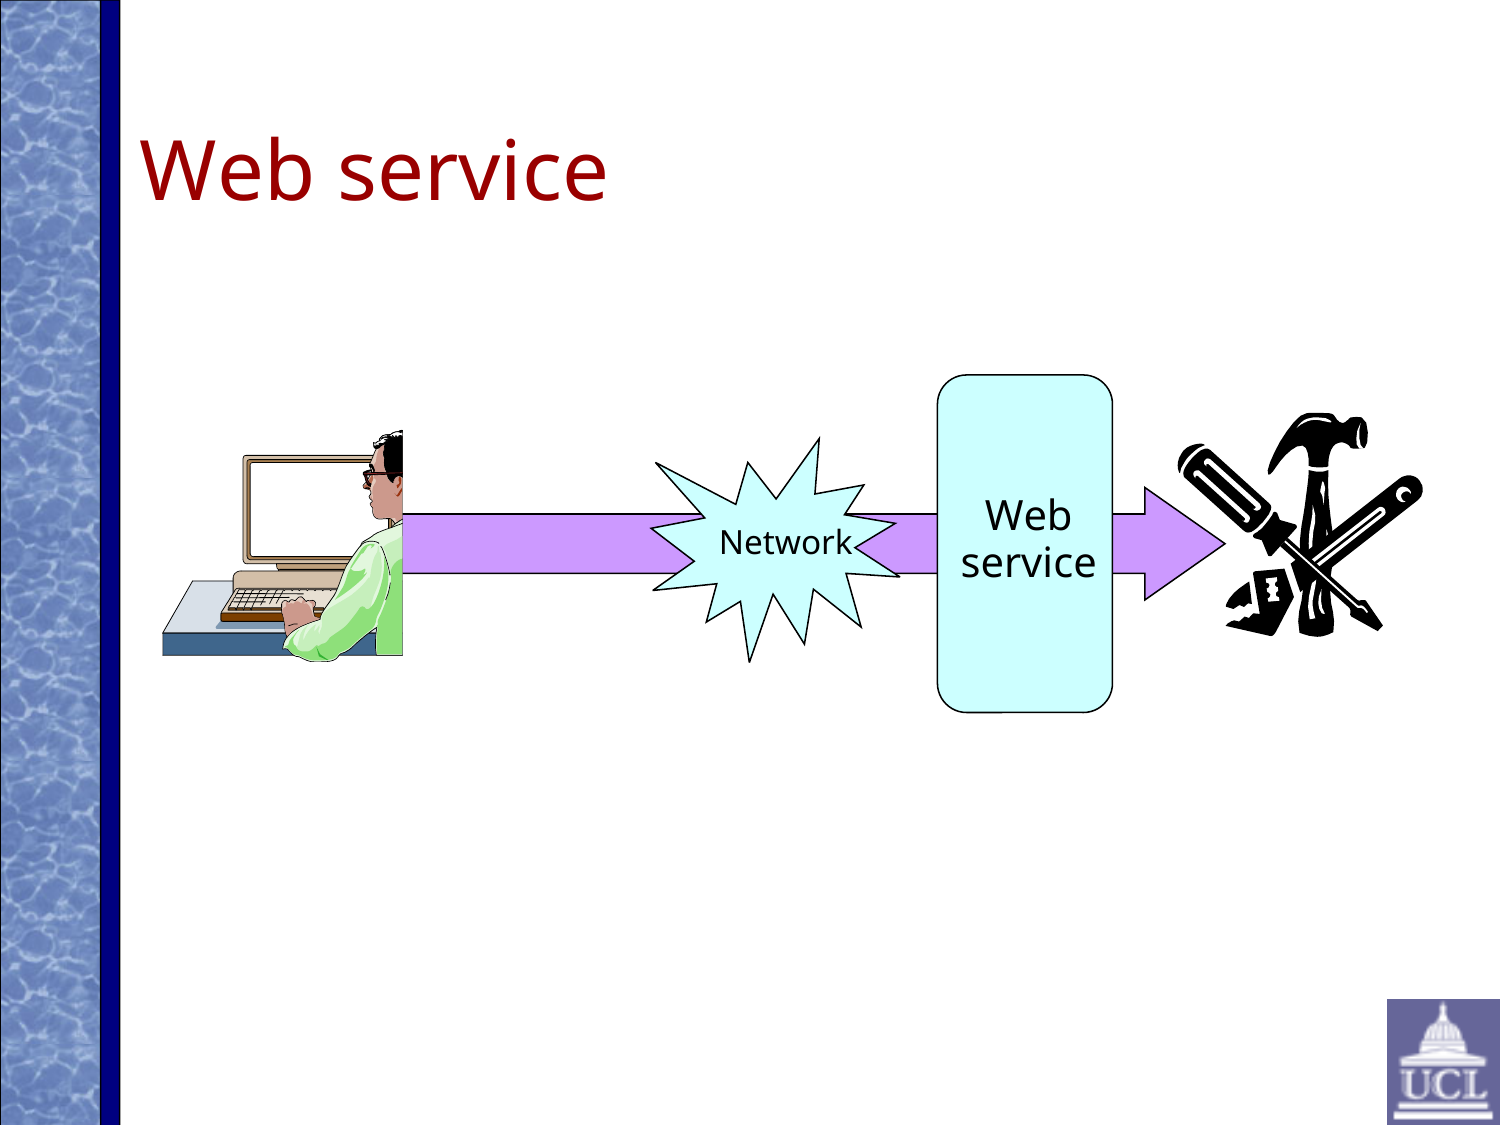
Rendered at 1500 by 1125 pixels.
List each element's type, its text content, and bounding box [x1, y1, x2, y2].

text_box Web service [937, 374, 1113, 713]
picture [1175, 412, 1426, 639]
title Web service [124, 37, 1413, 225]
picture [162, 429, 403, 662]
text_box Network [651, 438, 901, 663]
picture [1387, 999, 1500, 1125]
picture [1, 1, 99, 1125]
text_box [847, 514, 937, 574]
text_box [403, 514, 703, 574]
text_box [1113, 487, 1175, 601]
